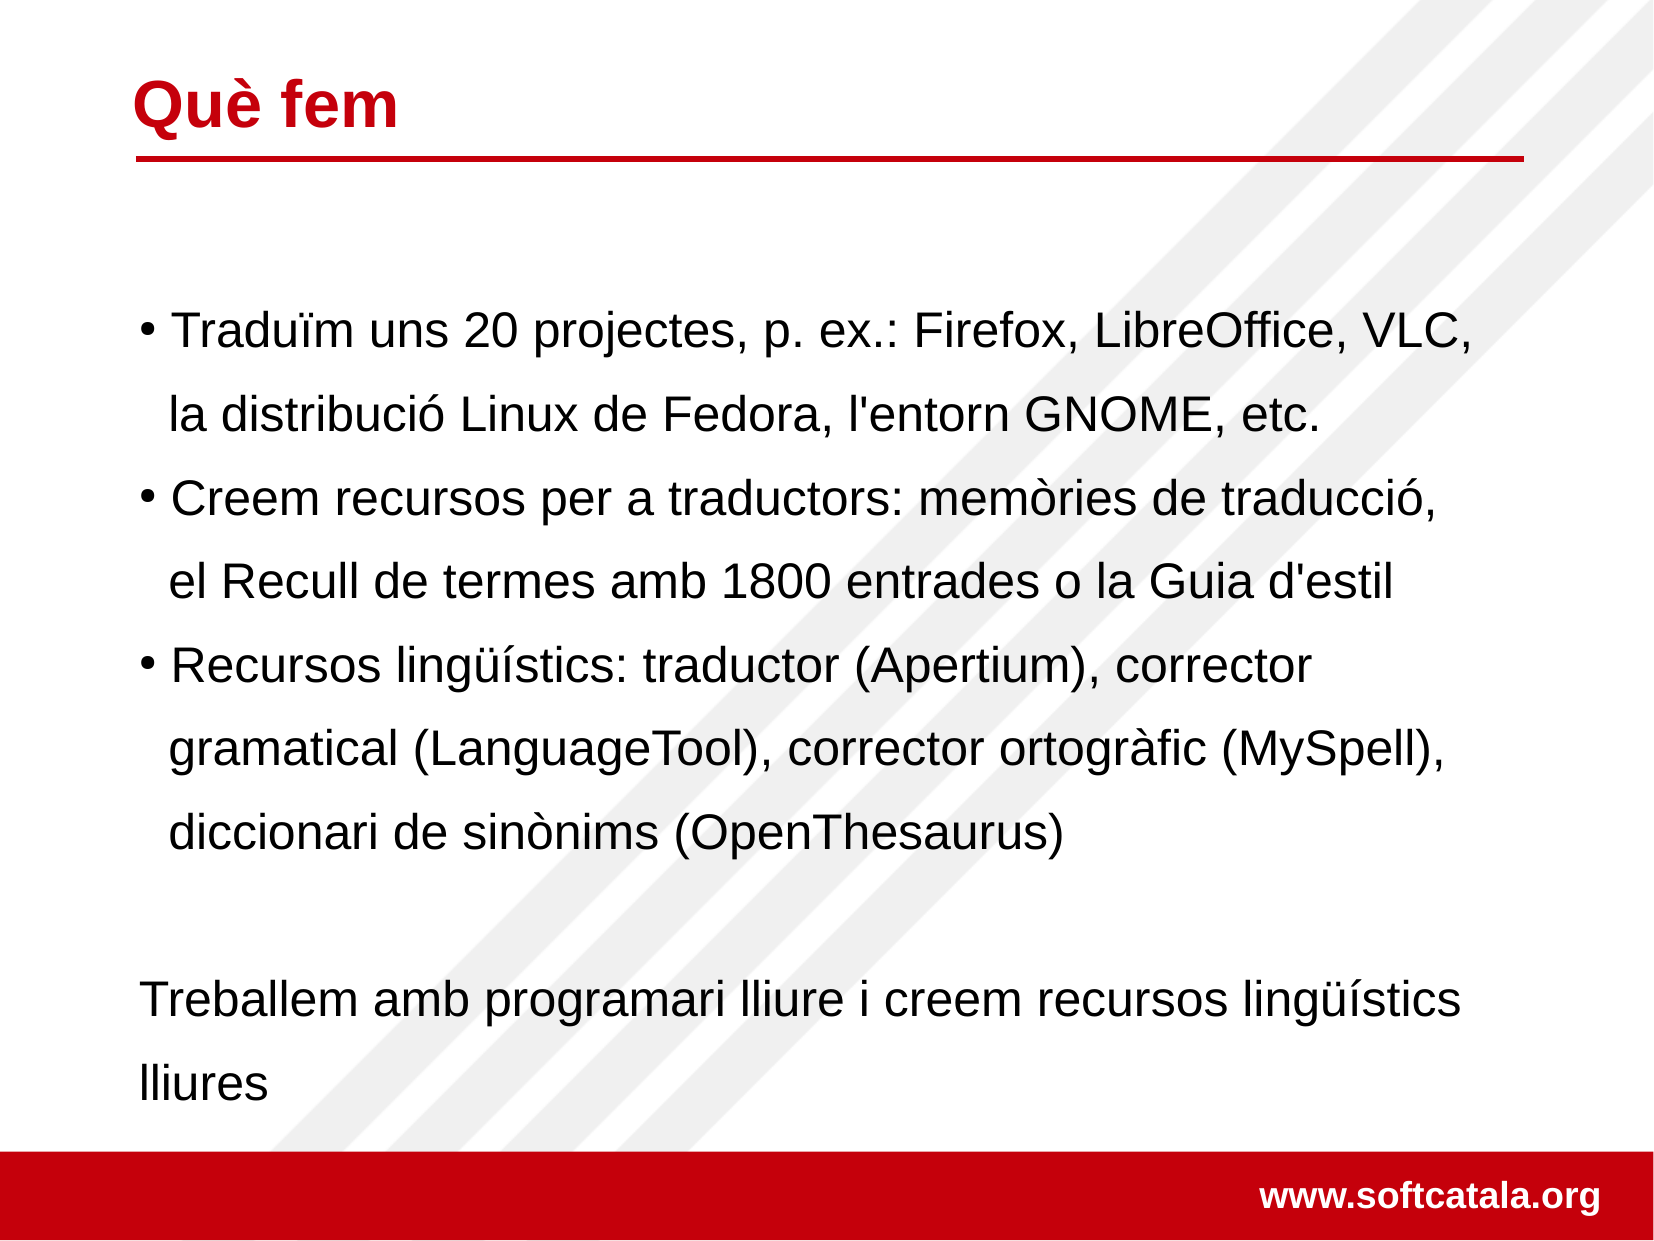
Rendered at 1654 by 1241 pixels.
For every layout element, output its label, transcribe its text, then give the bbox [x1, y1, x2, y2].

picture [0, 0, 1654, 1151]
text_box Què fem [118, 59, 1501, 149]
text_box www.softcatala.org [0, 1151, 1654, 1241]
text_box Traduïm uns 20 projectes, p. ex.: Firefox, LibreOffice, VLC, la distribució Linux de Fedora, l'entorn GNOME, etc. Creem recursos per a traductors: memòries de traducció, el Recull de termes amb 1800 entrades o la Guia d'estil Recursos lingüístics: traductor (Apertium), corrector gramatical (LanguageTool), corrector ortogràfic (MySpell), diccionari de sinònims (OpenThesaurus) Treballem amb programari lliure i creem recursos lingüístics lliures [124, 267, 1506, 1175]
